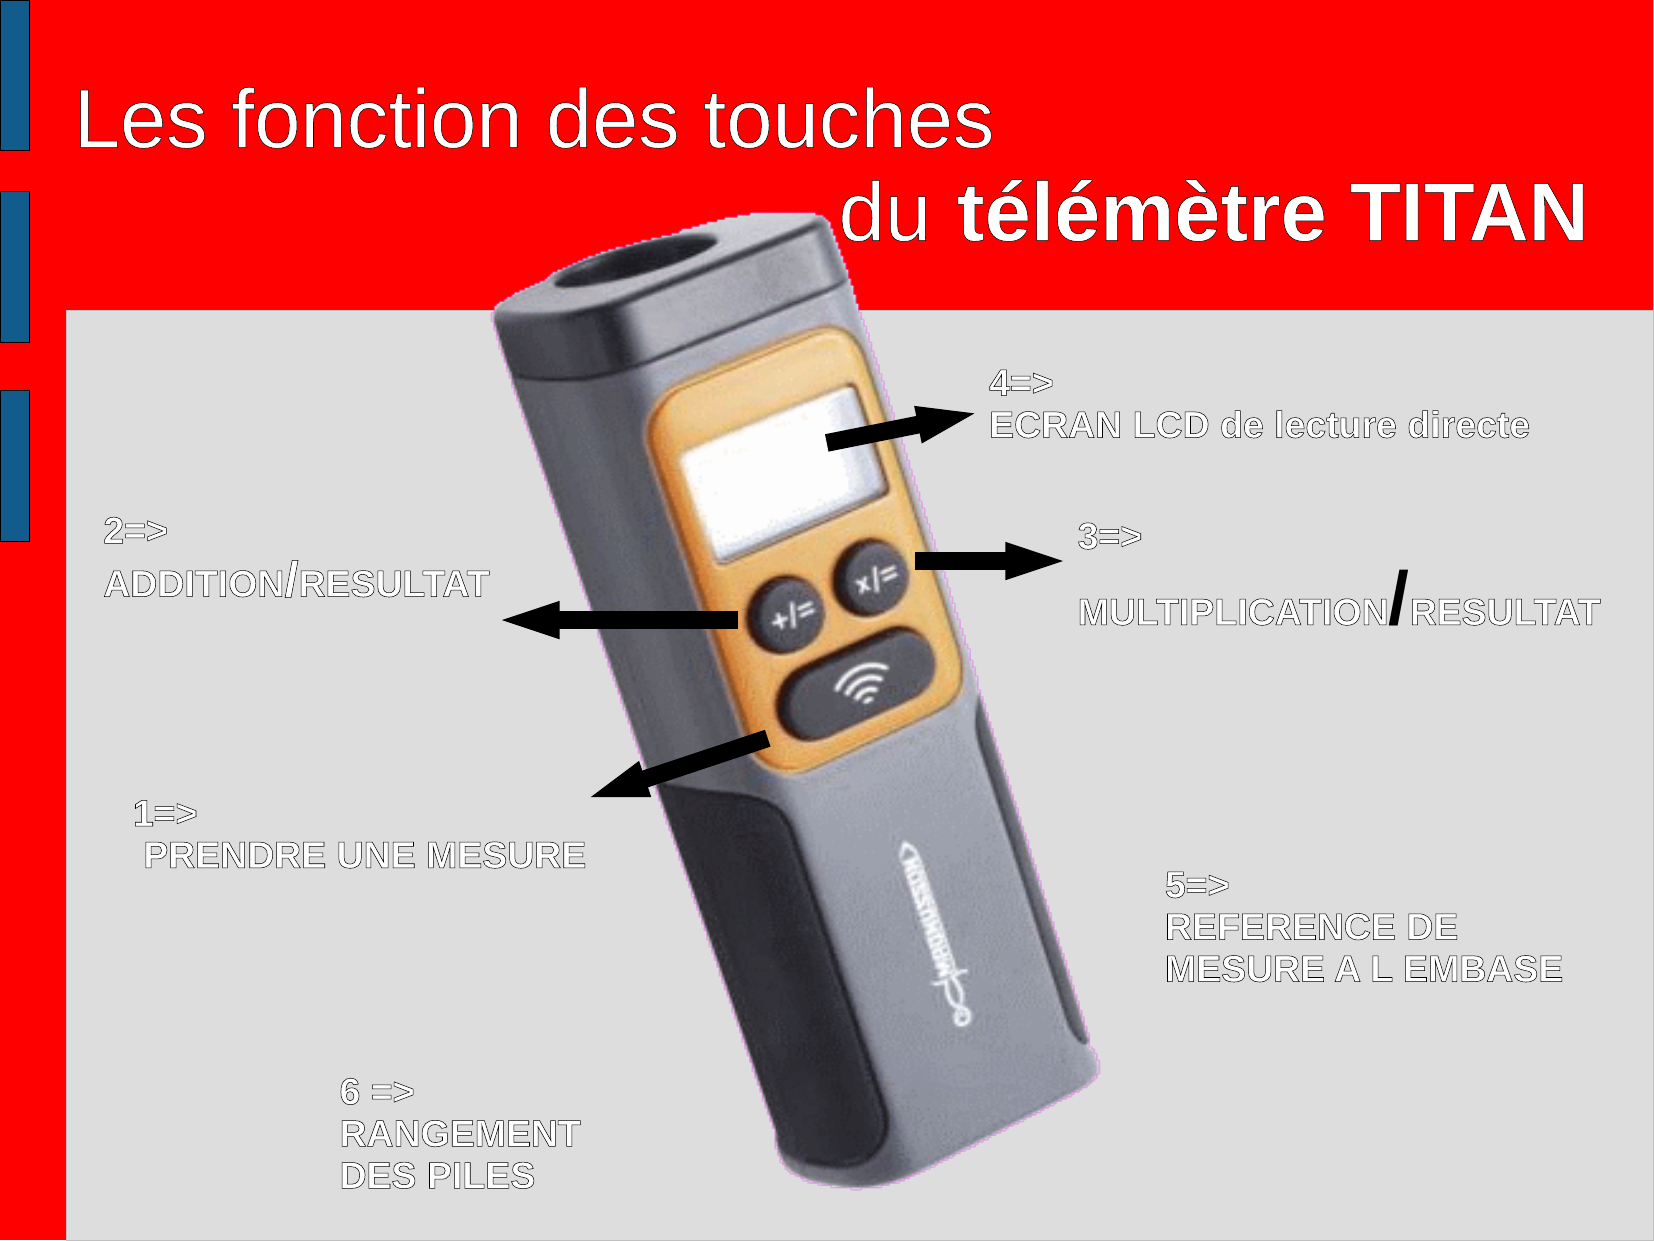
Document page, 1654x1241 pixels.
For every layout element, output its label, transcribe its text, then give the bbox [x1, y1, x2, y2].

text_box 3=> MULTIPLICATION/RESULTAT [1123, 507, 1625, 650]
text_box Les fonction des touches du télémètre TITAN [59, 64, 1625, 266]
text_box 5=> REFERENCE DE MESURE A L EMBASE [1150, 856, 1625, 1001]
text_box 1=> PRENDRE UNE MESURE [118, 784, 472, 886]
text_box 4=> ECRAN LCD de lecture directe [1123, 354, 1625, 456]
picture [472, 170, 1123, 1211]
text_box 6 => RANGEMENT DES PILES [324, 1062, 472, 1208]
text_box 2=> ADDITION/RESULTAT [88, 501, 472, 618]
